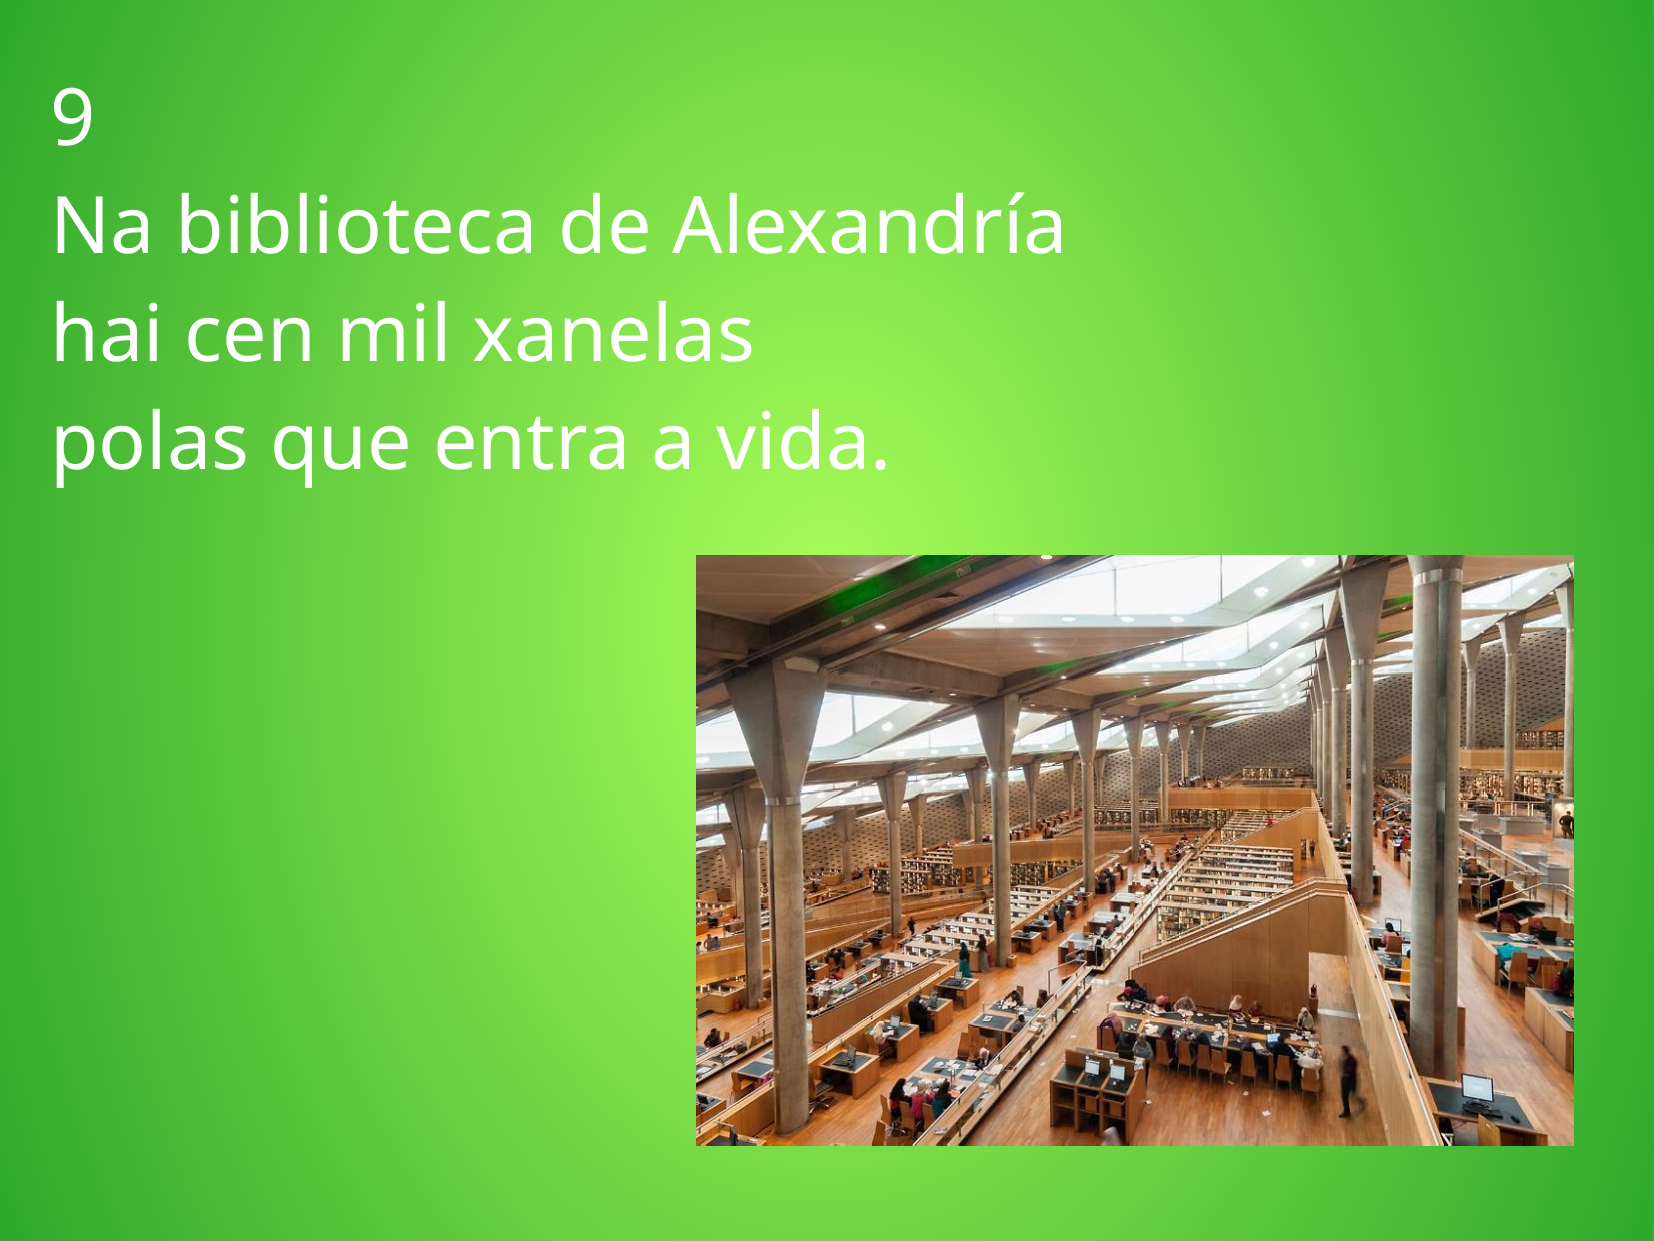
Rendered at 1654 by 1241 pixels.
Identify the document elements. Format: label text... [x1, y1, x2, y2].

text_box 9 Na biblioteca de Alexandría hai cen mil xanelas polas que entra a vida. [35, 53, 1654, 509]
picture [696, 555, 1574, 1146]
